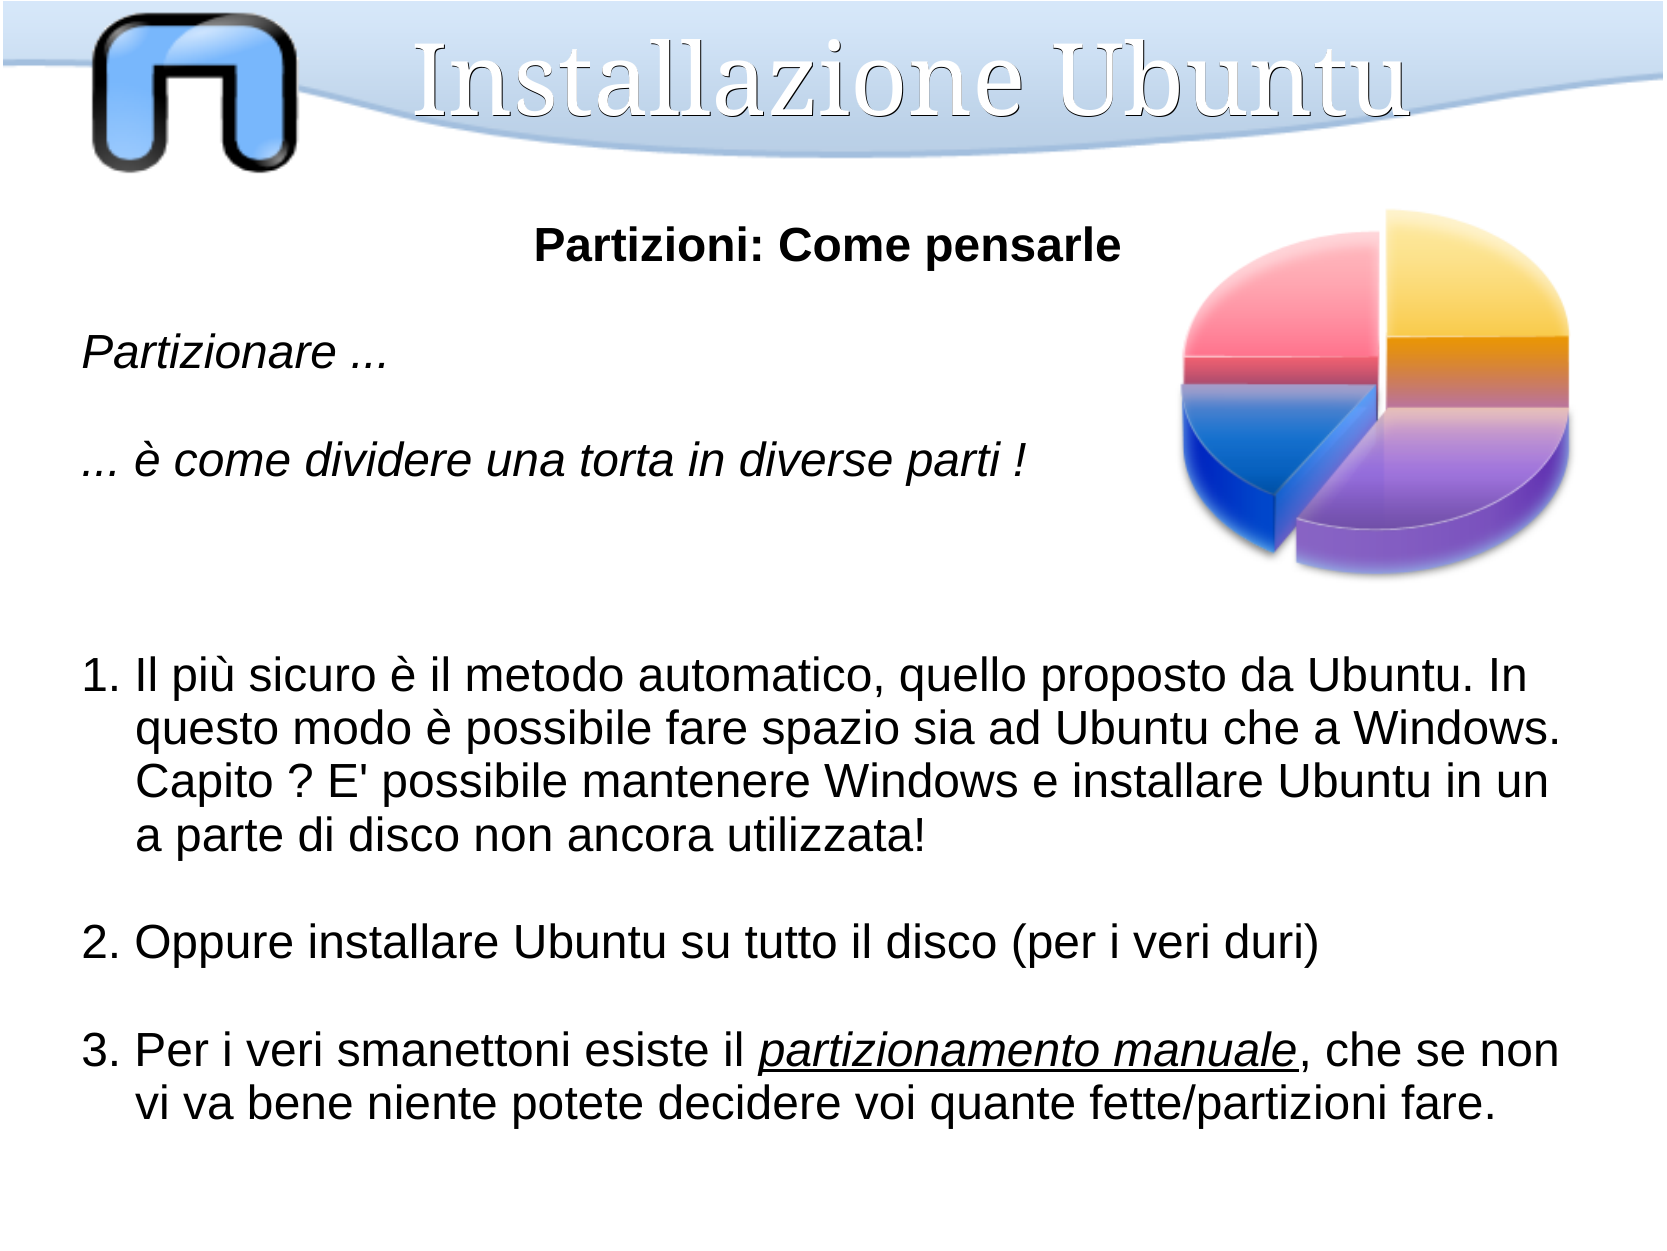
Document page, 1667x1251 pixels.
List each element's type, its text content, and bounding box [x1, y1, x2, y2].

text_box Installazione Ubuntu [397, 0, 1433, 271]
list Partizioni: Come pensarle Partizionare ... ... è come dividere una torta in diverse parti ! 1. Il più sicuro è il metodo automatico, quello proposto da Ubuntu. In questo modo è possibile fare spazio sia ad Ubuntu che a Windows. Capito ? E' possibile mantenere Windows e installare Ubuntu in un a parte di disco non ancora utilizzata! 2. Oppure installare Ubuntu su tutto il disco (per i veri duri) 3. Per i veri smanettoni esiste il partizionamento manuale, che se non vi va bene niente potete decidere voi quante fette/partizioni fare. [75, 211, 1582, 1201]
picture [0, 0, 1667, 1251]
